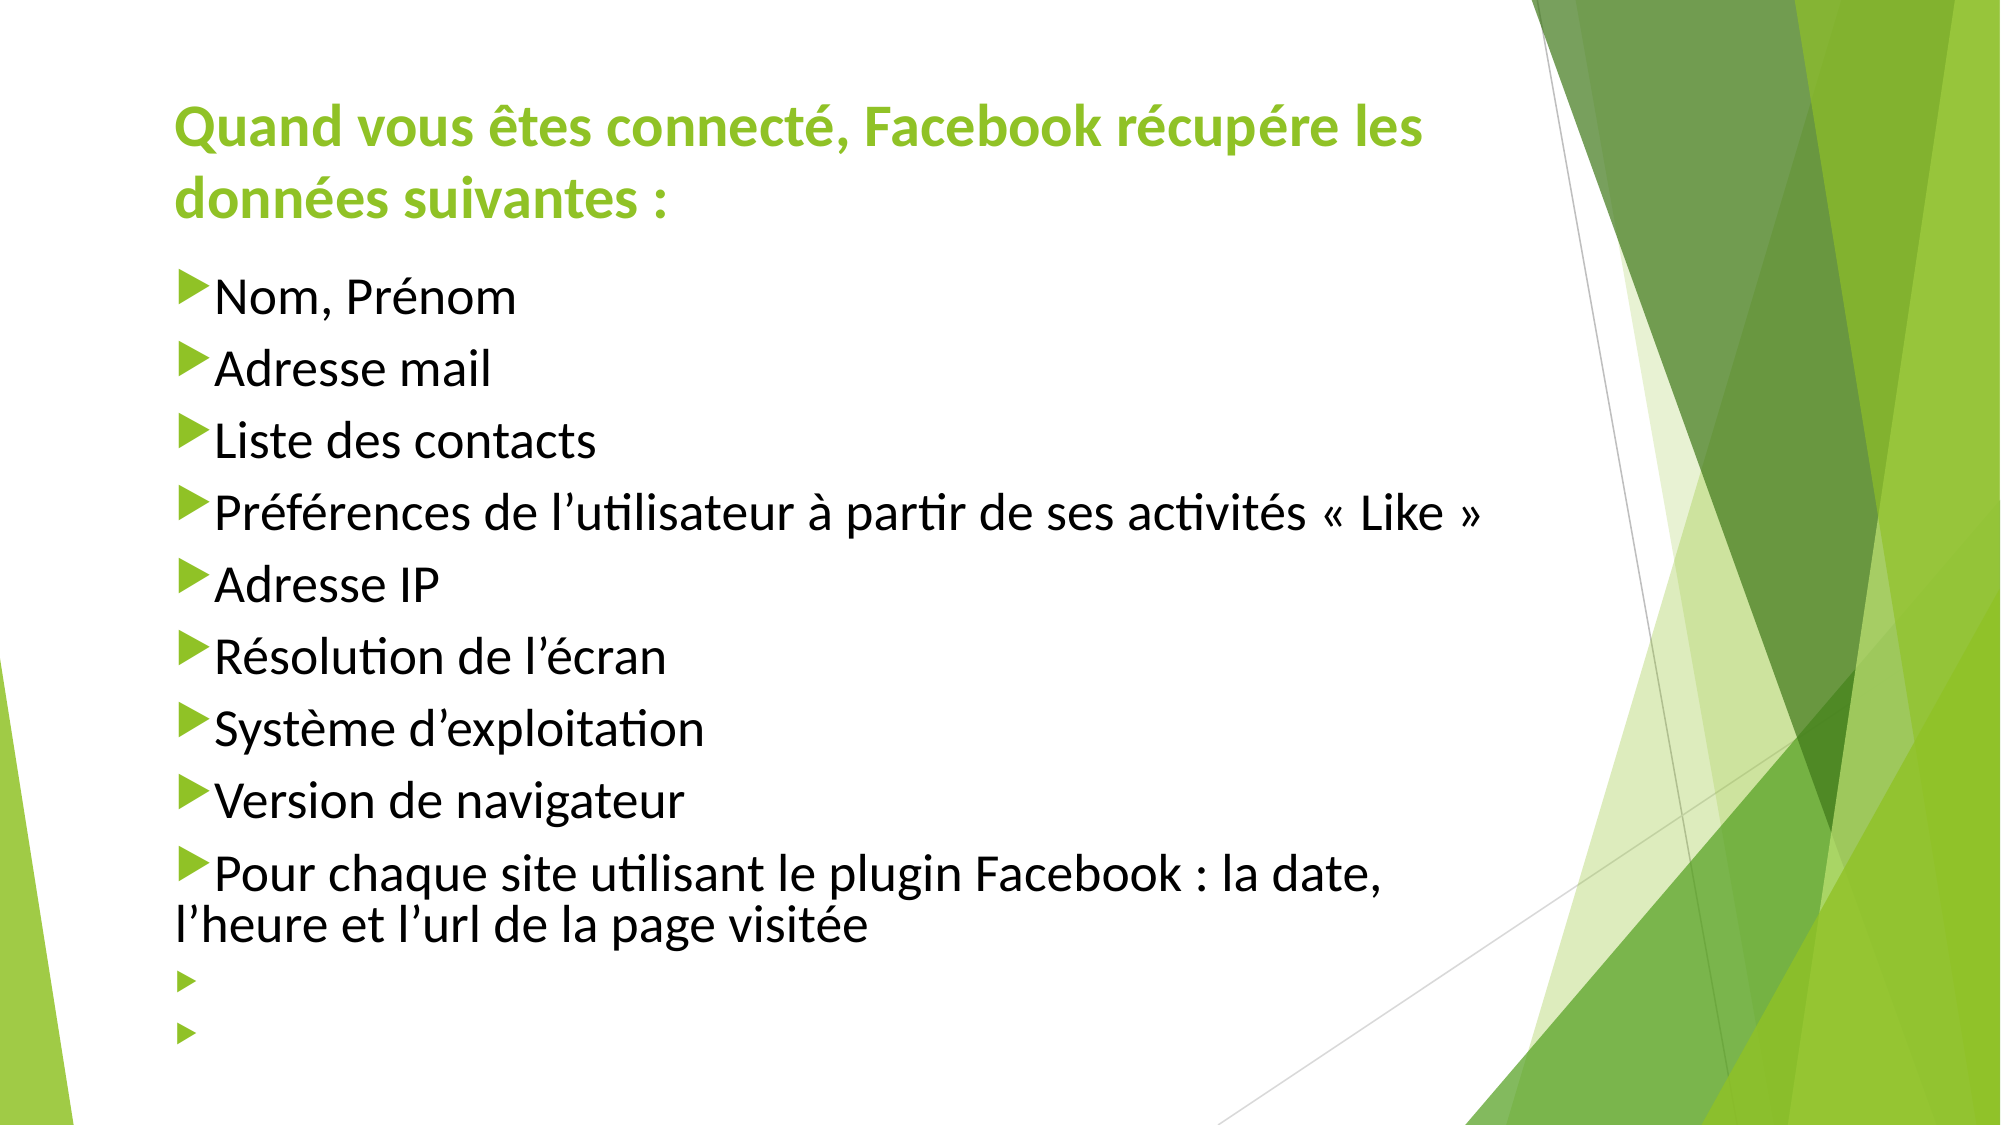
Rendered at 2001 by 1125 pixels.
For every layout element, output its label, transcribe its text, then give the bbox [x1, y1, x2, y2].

title Quand vous êtes connecté, Facebook récupére les données suivantes : [159, 78, 1510, 265]
list Nom, Prénom Adresse mail Liste des contacts Préférences de l’utilisateur à partir de ses activités « Like » Adresse IP Résolution de l’écran Système d’exploitation Version de navigateur Pour chaque site utilisant le plugin Facebook : la date, l’heure et l’url de la page visitée [159, 265, 1510, 1009]
